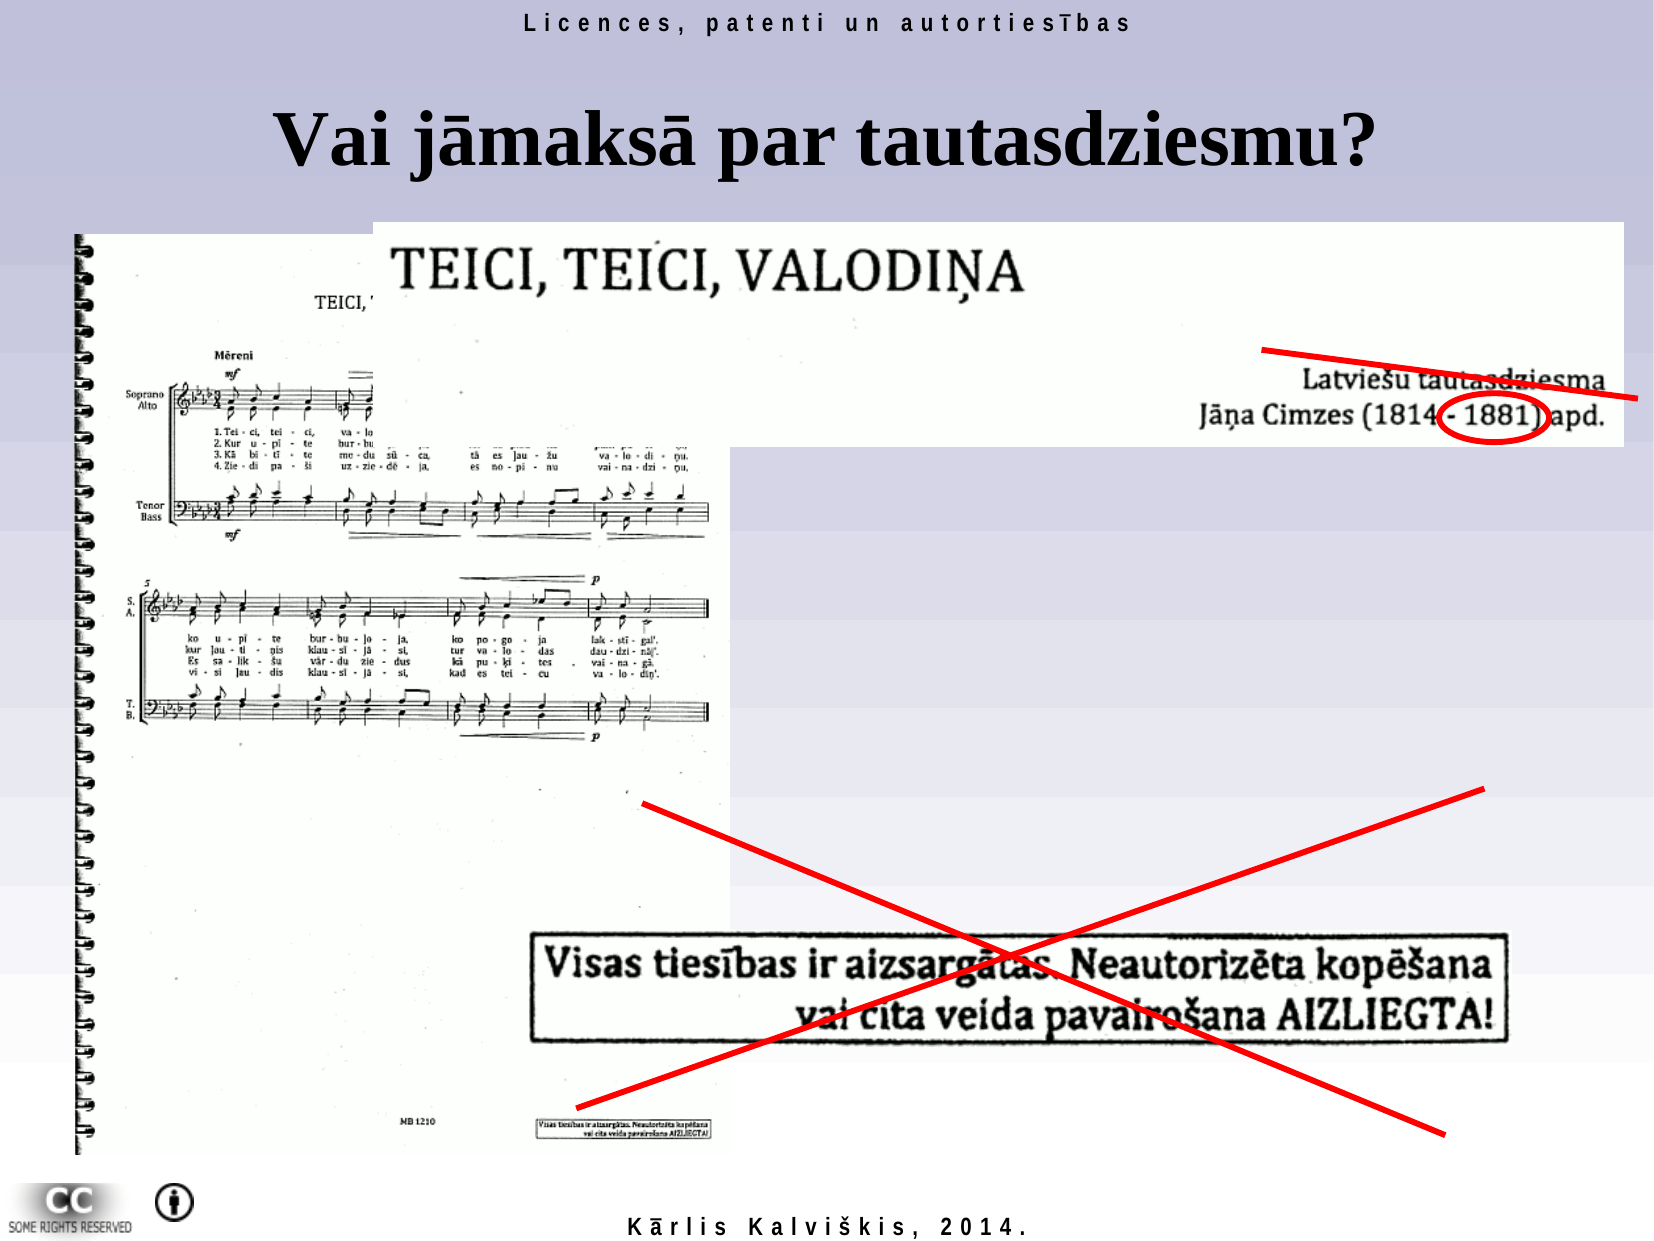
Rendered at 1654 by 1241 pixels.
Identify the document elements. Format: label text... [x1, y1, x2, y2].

picture [0, 0, 1654, 36]
picture [0, 222, 1654, 1241]
title Vai jāmaksā par tautasdziesmu? [0, 36, 1654, 241]
